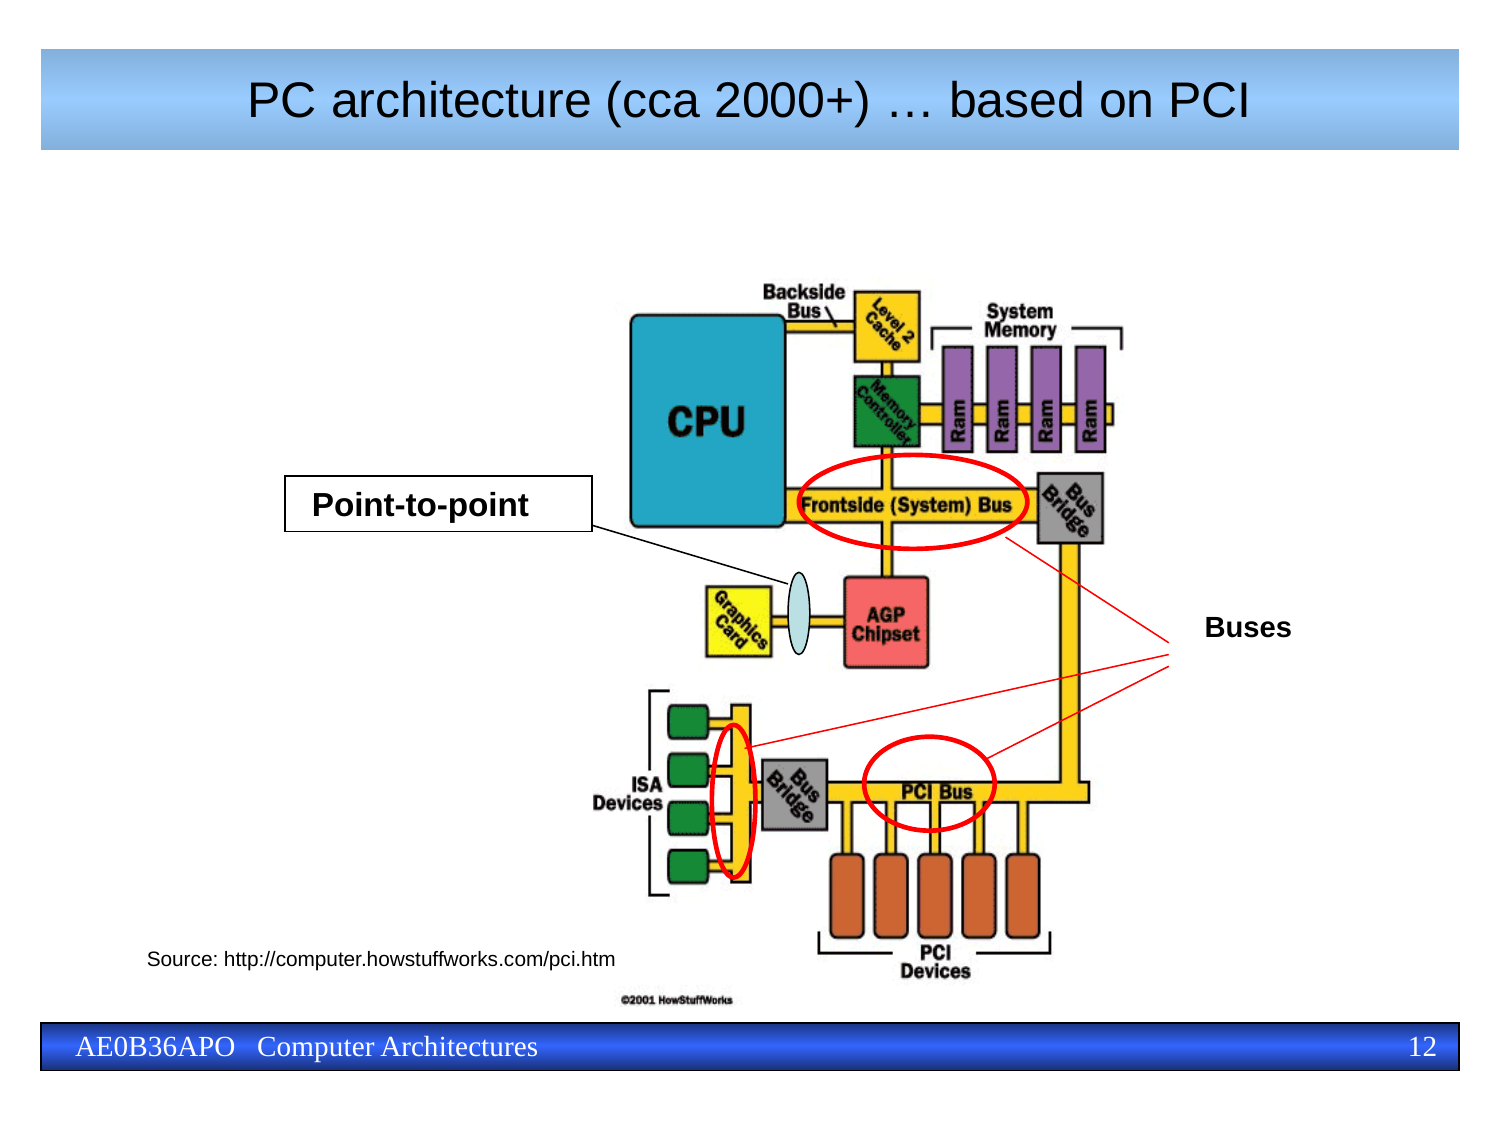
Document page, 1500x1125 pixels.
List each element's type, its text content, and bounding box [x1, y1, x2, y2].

picture [715, 728, 753, 875]
picture [867, 740, 992, 828]
text_box Buses [1179, 600, 1463, 651]
title PC architecture (cca 2000+) … based on PCI [41, 49, 1459, 150]
picture [592, 278, 1124, 1007]
text_box Point-to-point [285, 475, 593, 532]
text_box Source: http://computer.howstuffworks.com/pci.htm [124, 937, 875, 978]
text_box [788, 572, 810, 655]
